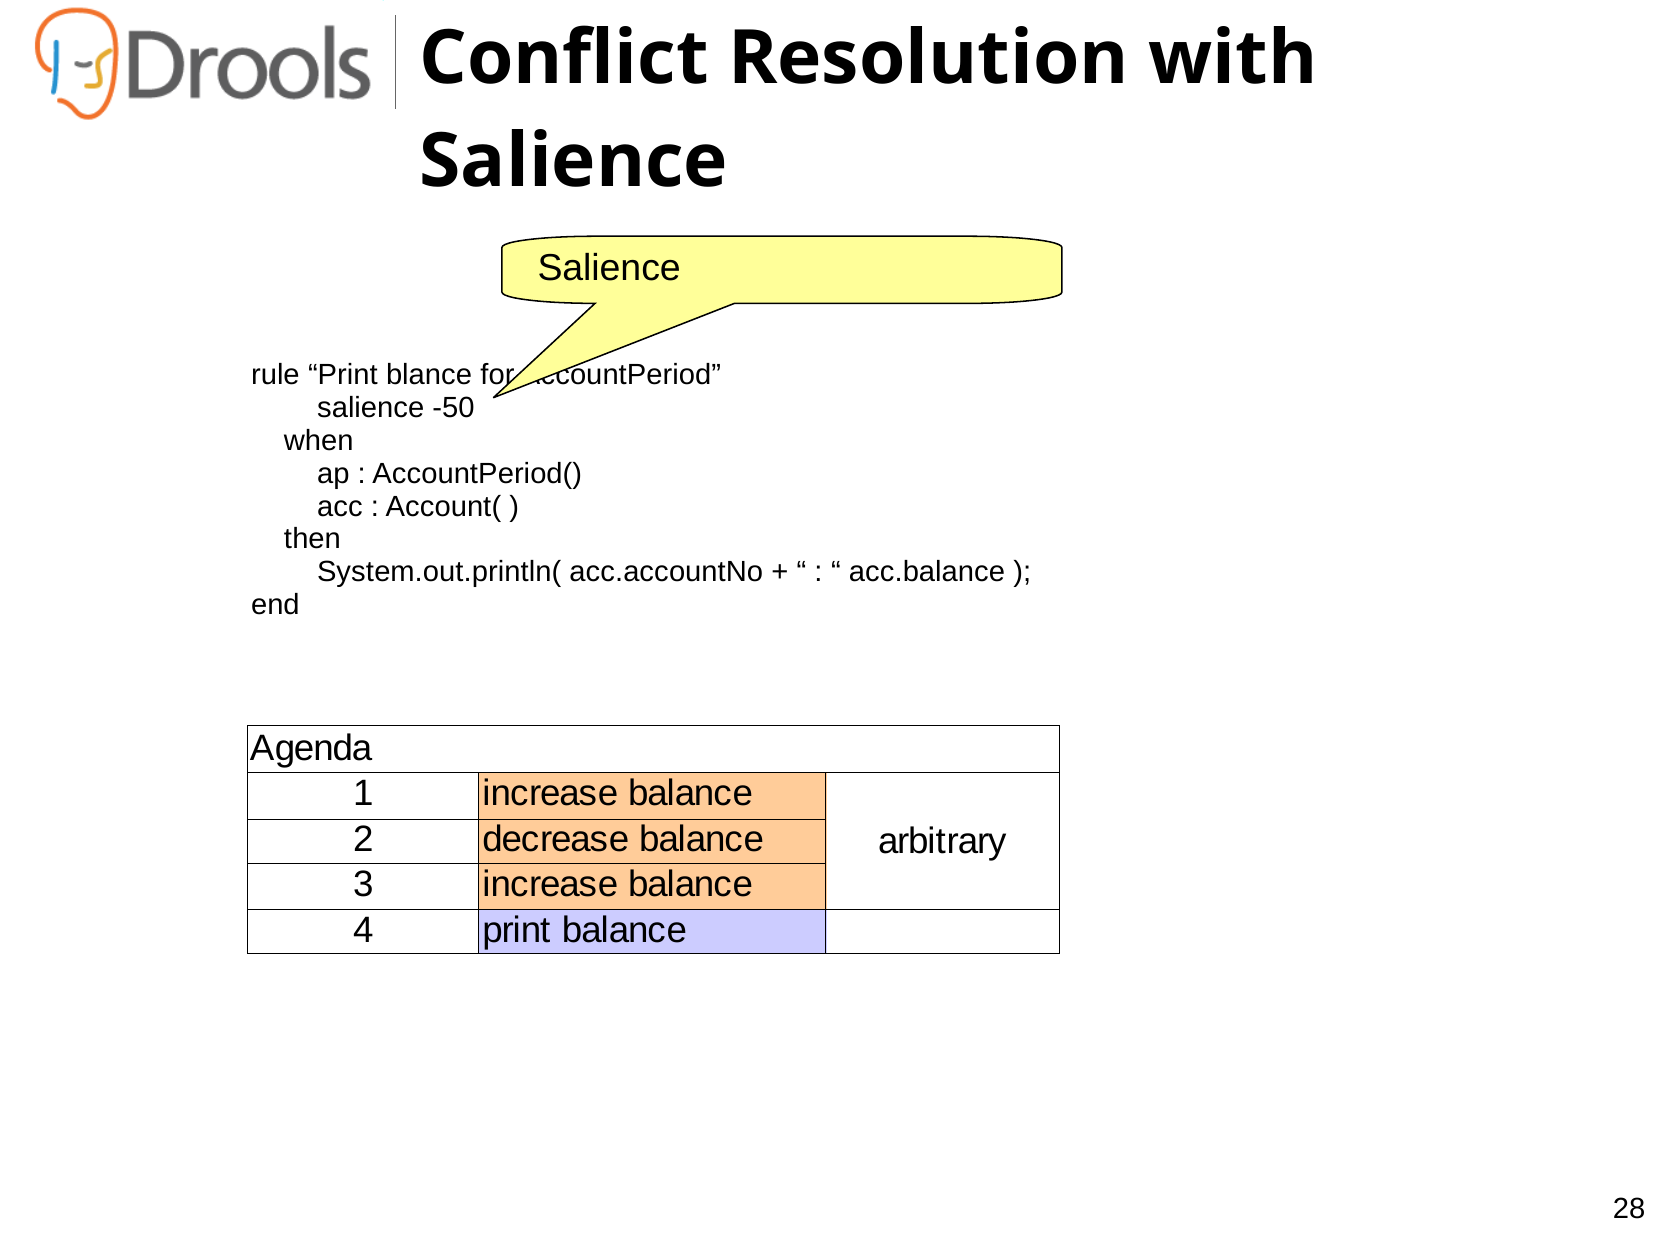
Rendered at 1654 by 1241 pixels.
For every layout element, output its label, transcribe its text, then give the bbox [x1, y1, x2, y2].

text_box rule “Print blance for AccountPeriod” salience -50 when ap : AccountPeriod() acc : Account( ) then System.out.println( acc.accountNo + “ : “ acc.balance ); end [236, 351, 1093, 629]
picture [29, 0, 384, 126]
chart [242, 645, 1100, 958]
text_box Salience [493, 236, 1062, 398]
title Conflict Resolution with Salience [419, 0, 1630, 212]
